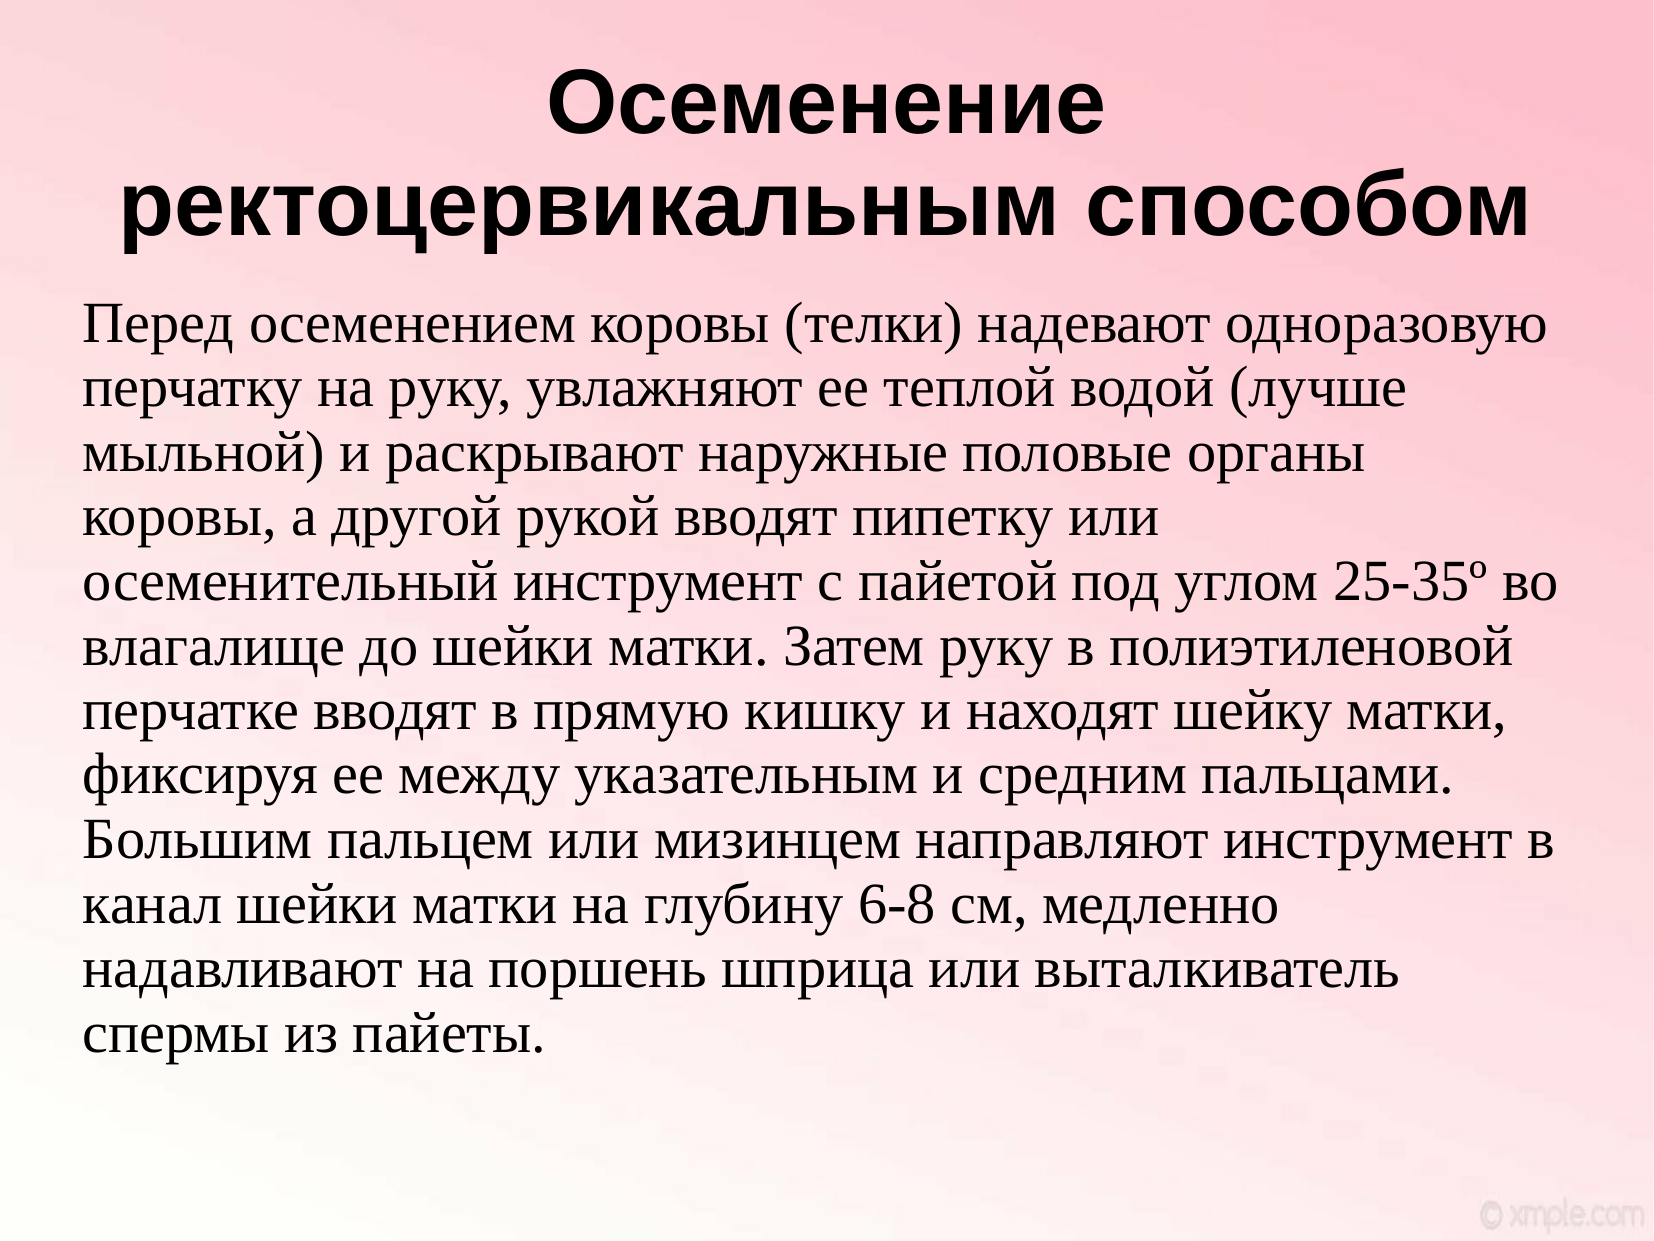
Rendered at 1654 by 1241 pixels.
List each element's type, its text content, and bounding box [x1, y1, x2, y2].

picture [0, 0, 1654, 1241]
title Осеменение ректоцервикальным способом [82, 49, 1571, 257]
list Перед осеменением коровы (телки) надевают одноразовую перчатку на руку, увлажняют ее теплой водой (лучше мыльной) и раскрывают наружные половые органы коровы, а другой рукой вводят пипетку или осеменительный инструмент с пайетой под углом 25-35º во влагалище до шейки матки. Затем руку в полиэтиленовой перчатке вводят в прямую кишку и находят шейку матки, фиксируя ее между указательным и средним пальцами. Большим пальцем или мизинцем направляют инструмент в канал шейки матки на глубину 6-8 см, медленно надавливают на поршень шприца или выталкиватель спермы из пайеты. [82, 290, 1571, 1109]
